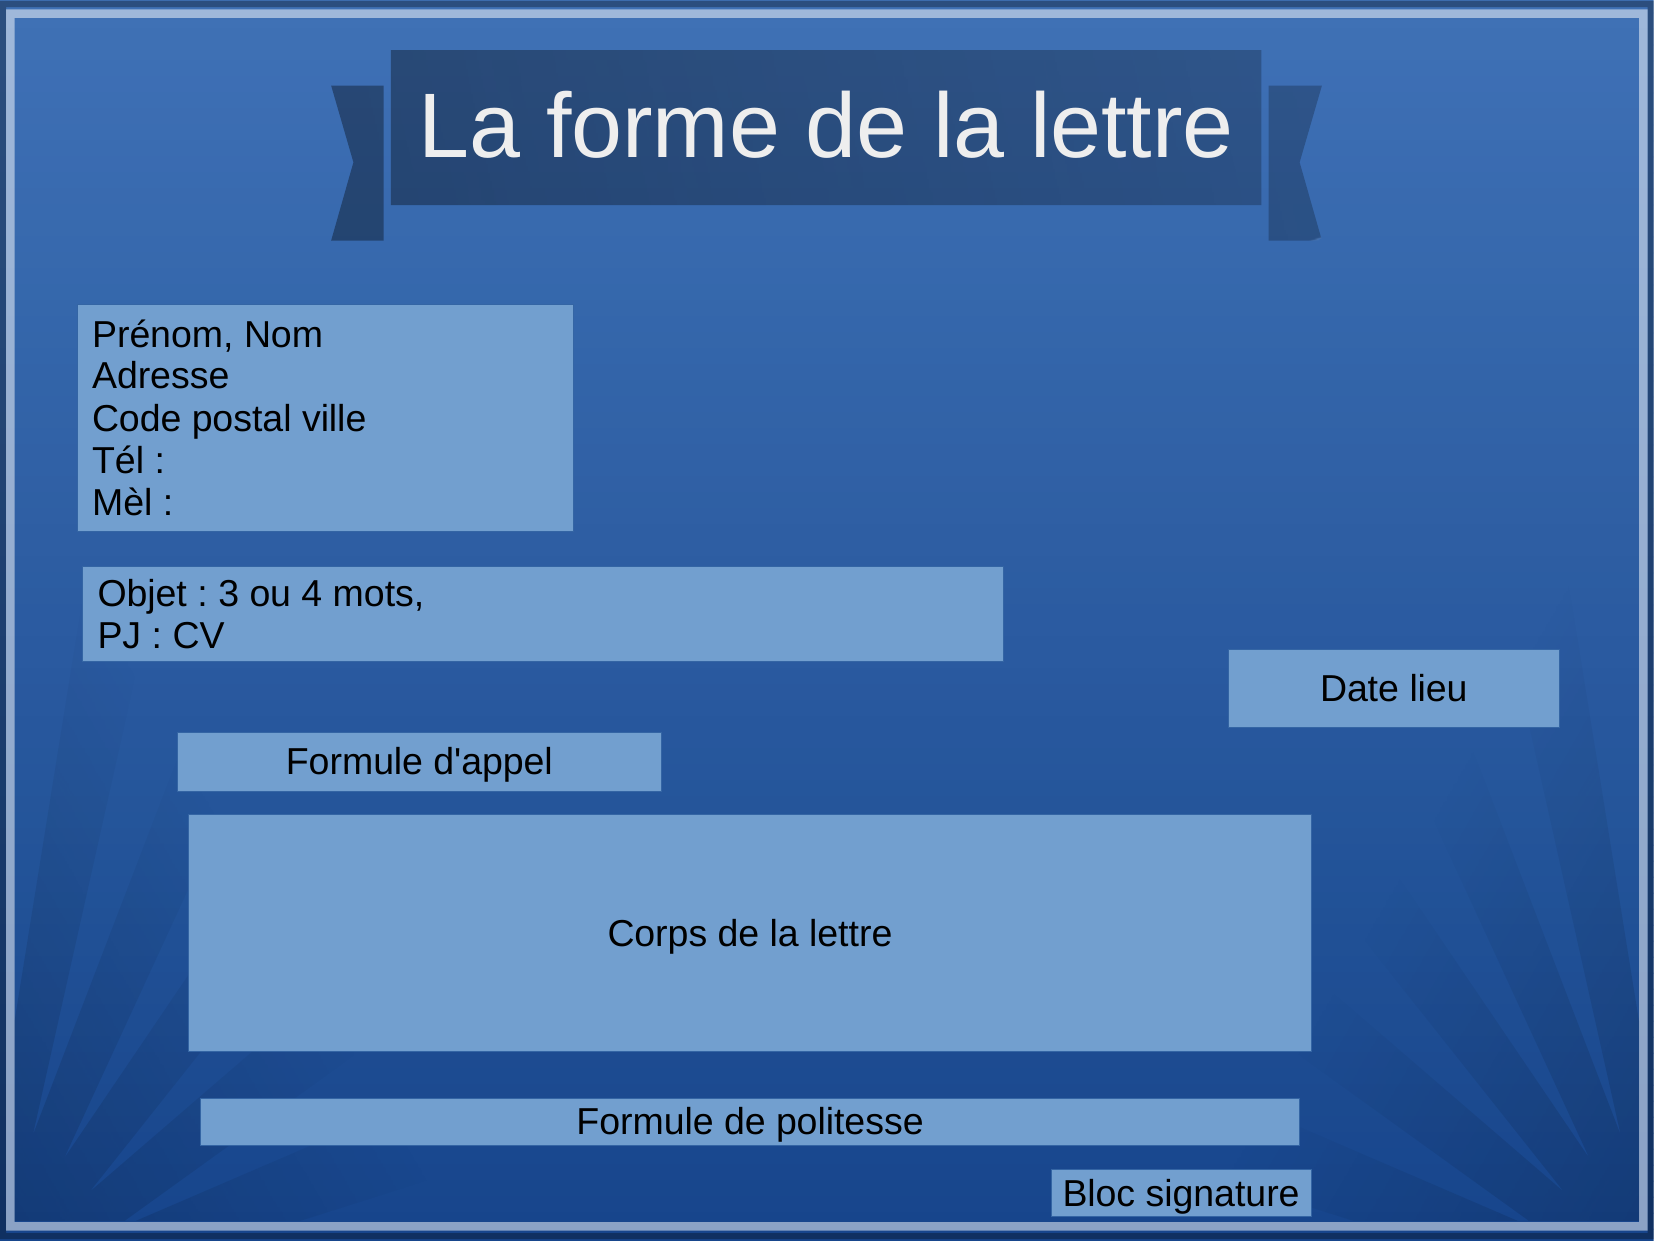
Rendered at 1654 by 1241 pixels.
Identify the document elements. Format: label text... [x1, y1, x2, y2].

title La forme de la lettre [389, 47, 1264, 205]
text_box Formule de politesse [200, 1098, 1300, 1146]
text_box Corps de la lettre [188, 814, 1312, 1052]
text_box Formule d'appel [177, 732, 662, 792]
text_box Bloc signature [1051, 1169, 1312, 1217]
text_box Prénom, Nom Adresse Code postal ville Tél : Mèl : [77, 304, 574, 532]
text_box Objet : 3 ou 4 mots, PJ : CV [82, 566, 1004, 662]
text_box Date lieu [1228, 649, 1560, 728]
